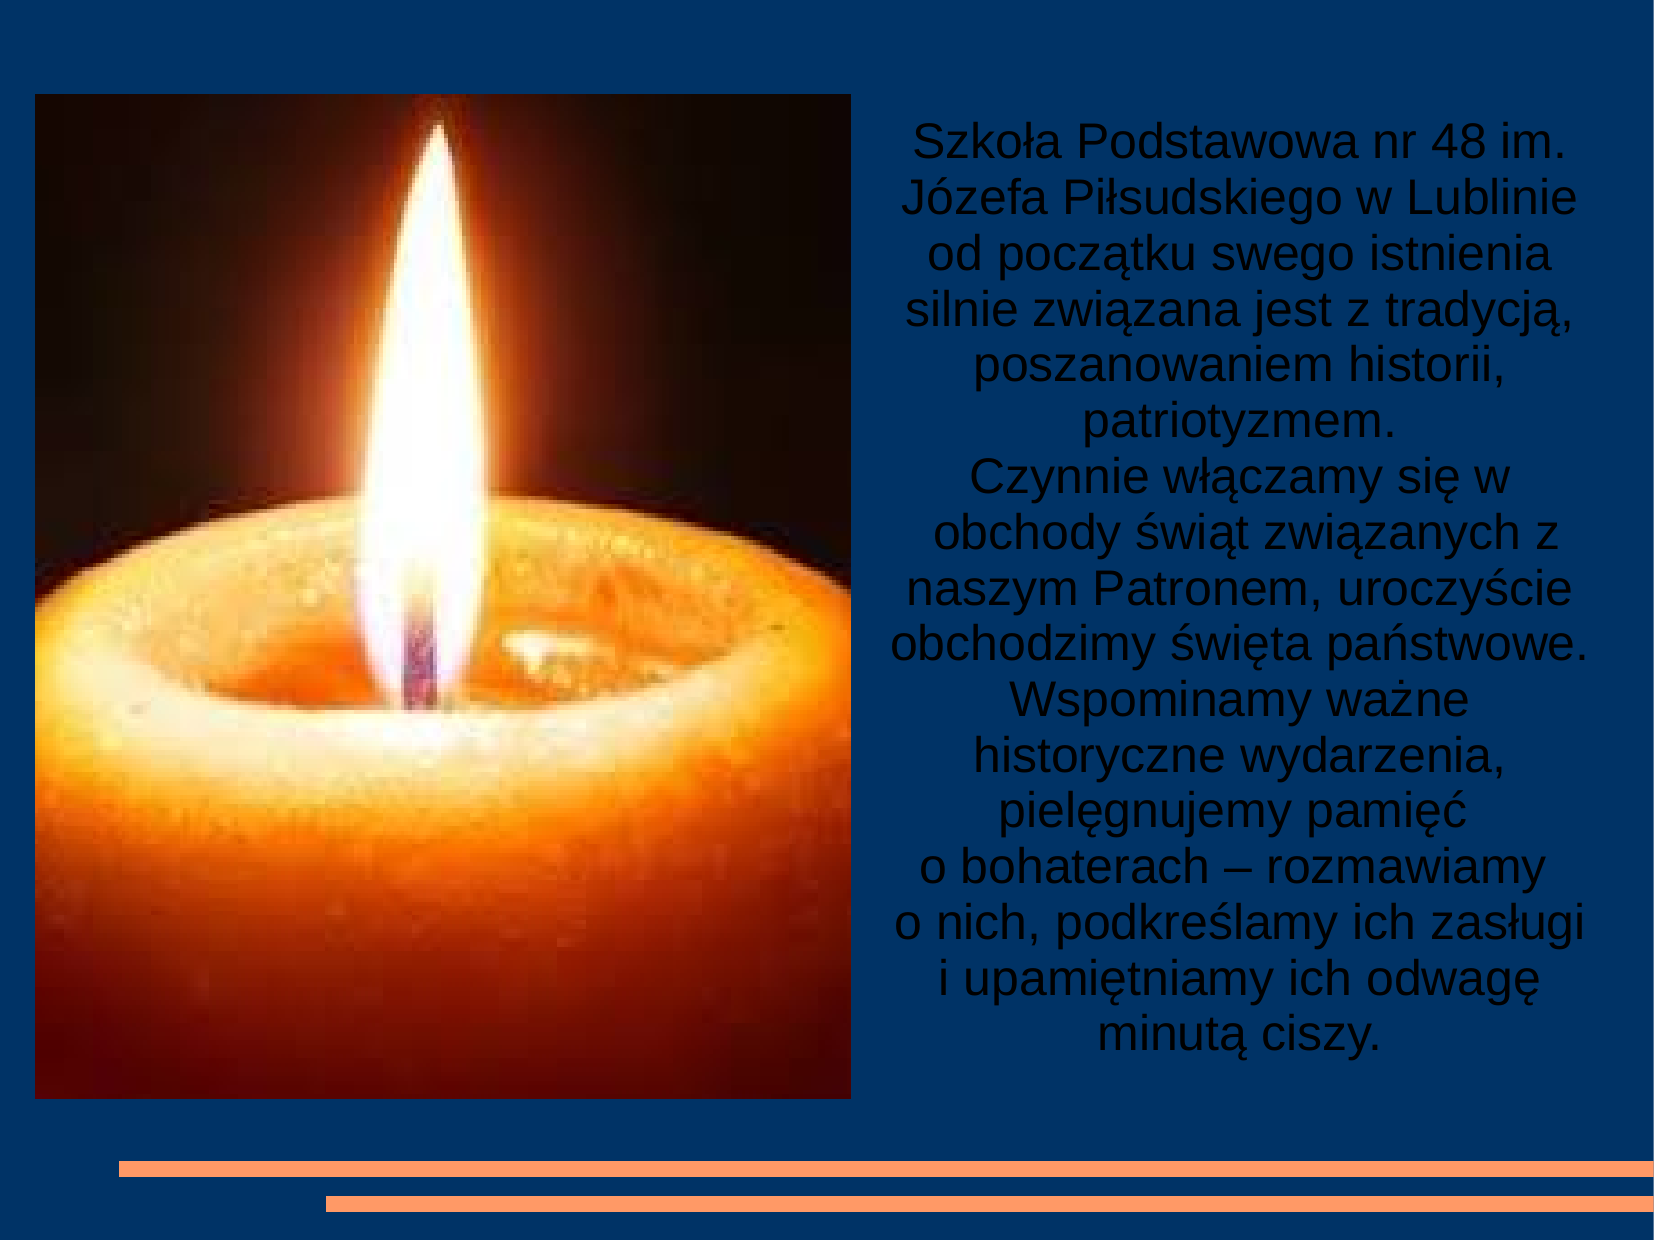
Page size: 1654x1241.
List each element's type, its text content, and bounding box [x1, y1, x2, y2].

text_box Szkoła Podstawowa nr 48 im. Józefa Piłsudskiego w Lublinie od początku swego istnienia silnie związana jest z tradycją, poszanowaniem historii, patriotyzmem. Czynnie włączamy się w obchody świąt związanych z naszym Patronem, uroczyście obchodzimy święta państwowe. Wspominamy ważne historyczne wydarzenia, pielęgnujemy pamięć o bohaterach – rozmawiamy o nich, podkreślamy ich zasługi i upamiętniamy ich odwagę minutą ciszy. [874, 106, 1607, 1123]
picture [35, 94, 851, 1099]
